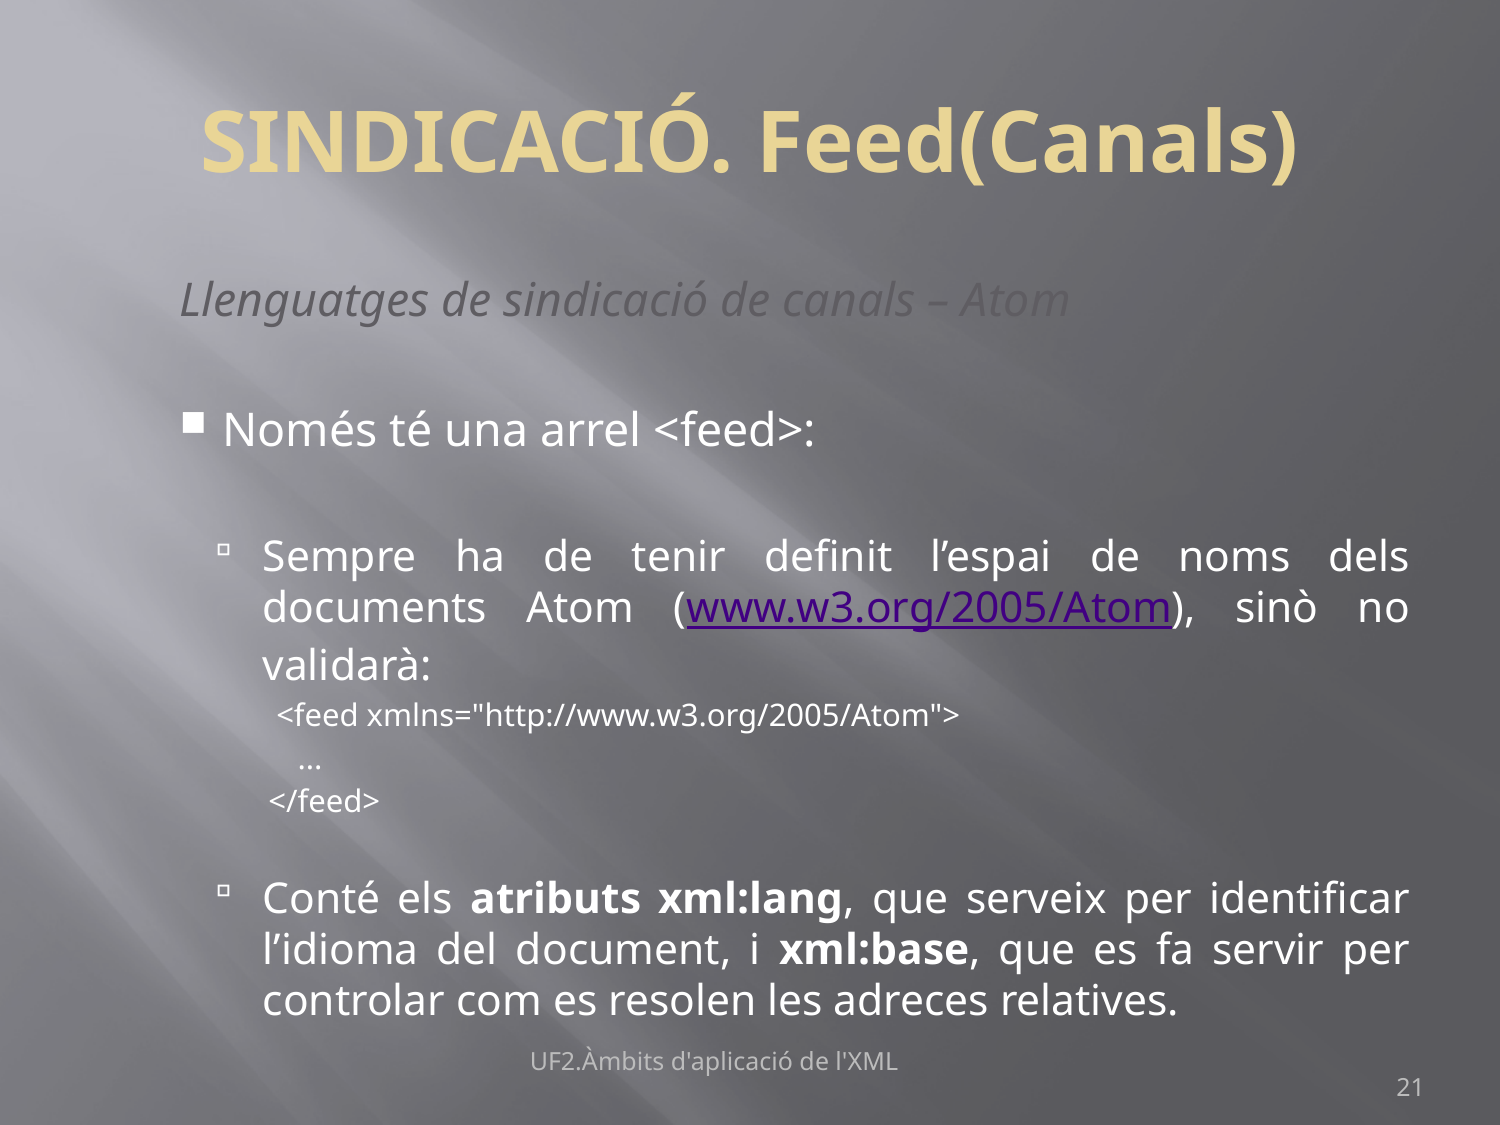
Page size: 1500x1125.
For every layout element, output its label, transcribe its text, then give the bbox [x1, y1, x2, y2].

list Llenguatges de sindicació de canals – Atom Només té una arrel <feed>: Sempre ha de tenir definit l’espai de noms dels documents Atom (www.w3.org/2005/Atom), sinò no validarà: <feed xmlns="http://www.w3.org/2005/Atom"> ... </feed> Conté els atributs xml:lang, que serveix per identificar l’idioma del document, i xml:base, que es fa servir per controlar com es resolen les adreces relatives. [75, 262, 1425, 1035]
footer UF2.Àmbits d'aplicació de l'XML [512, 1052, 988, 1113]
slide_number <número> [1299, 1052, 1425, 1113]
picture [0, 0, 1500, 1125]
title SINDICACIÓ. Feed(Canals) [75, 45, 1425, 233]
